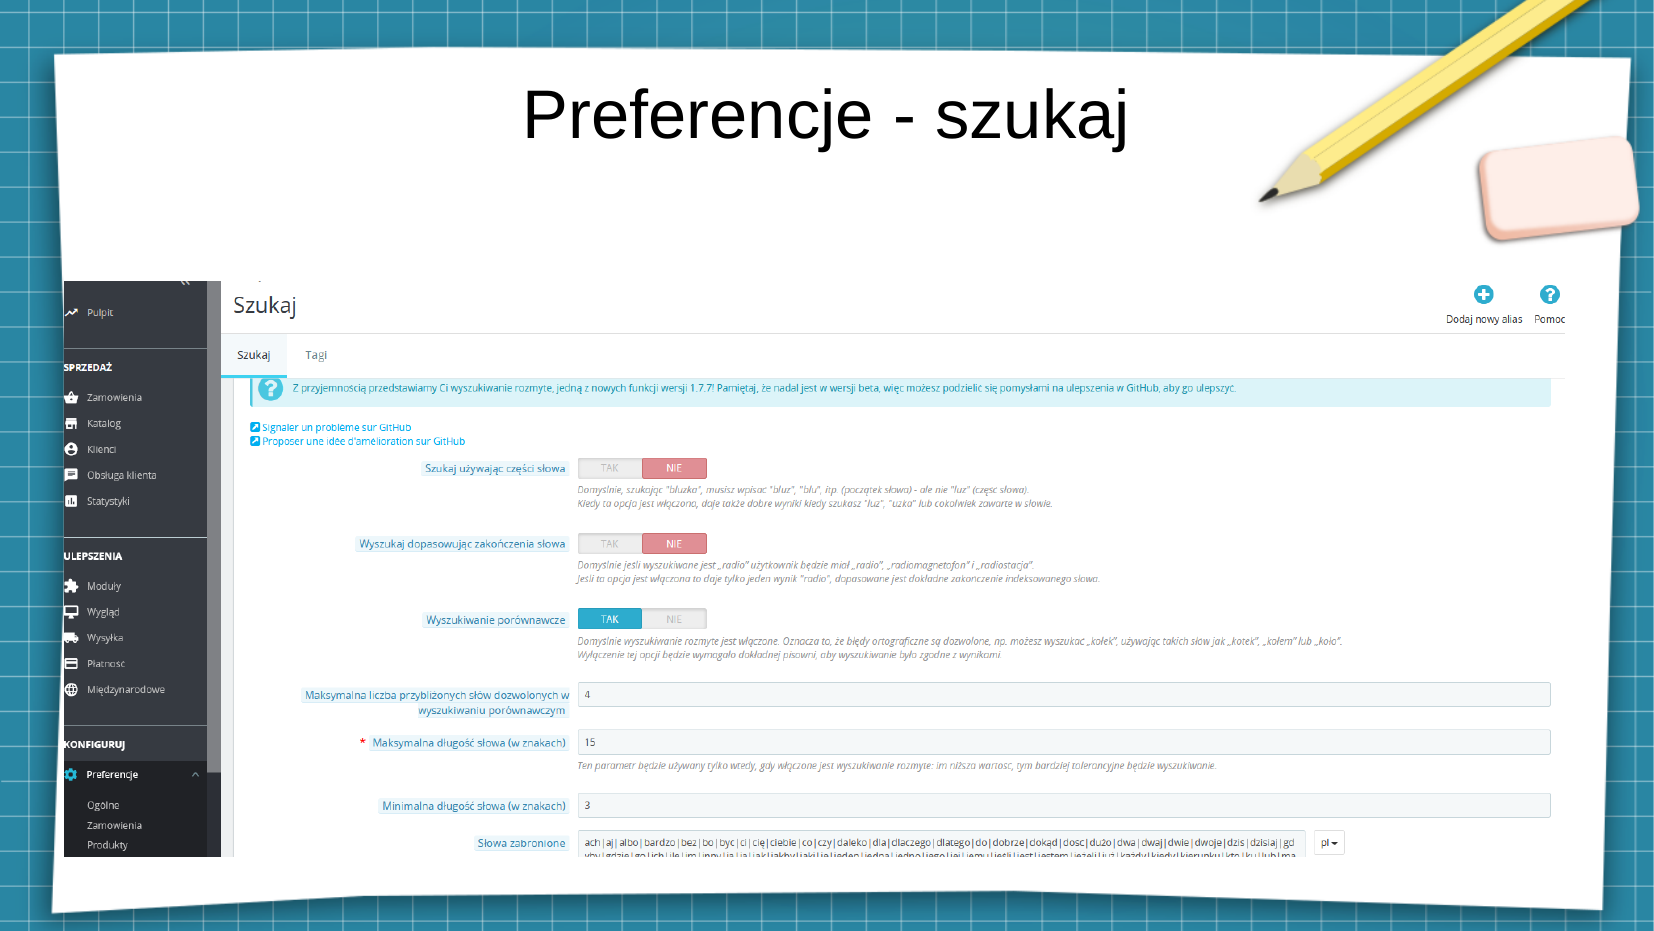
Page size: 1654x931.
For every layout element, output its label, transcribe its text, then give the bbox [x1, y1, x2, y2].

title Preferencje - szukaj [82, 37, 1571, 193]
picture [0, 0, 1654, 931]
